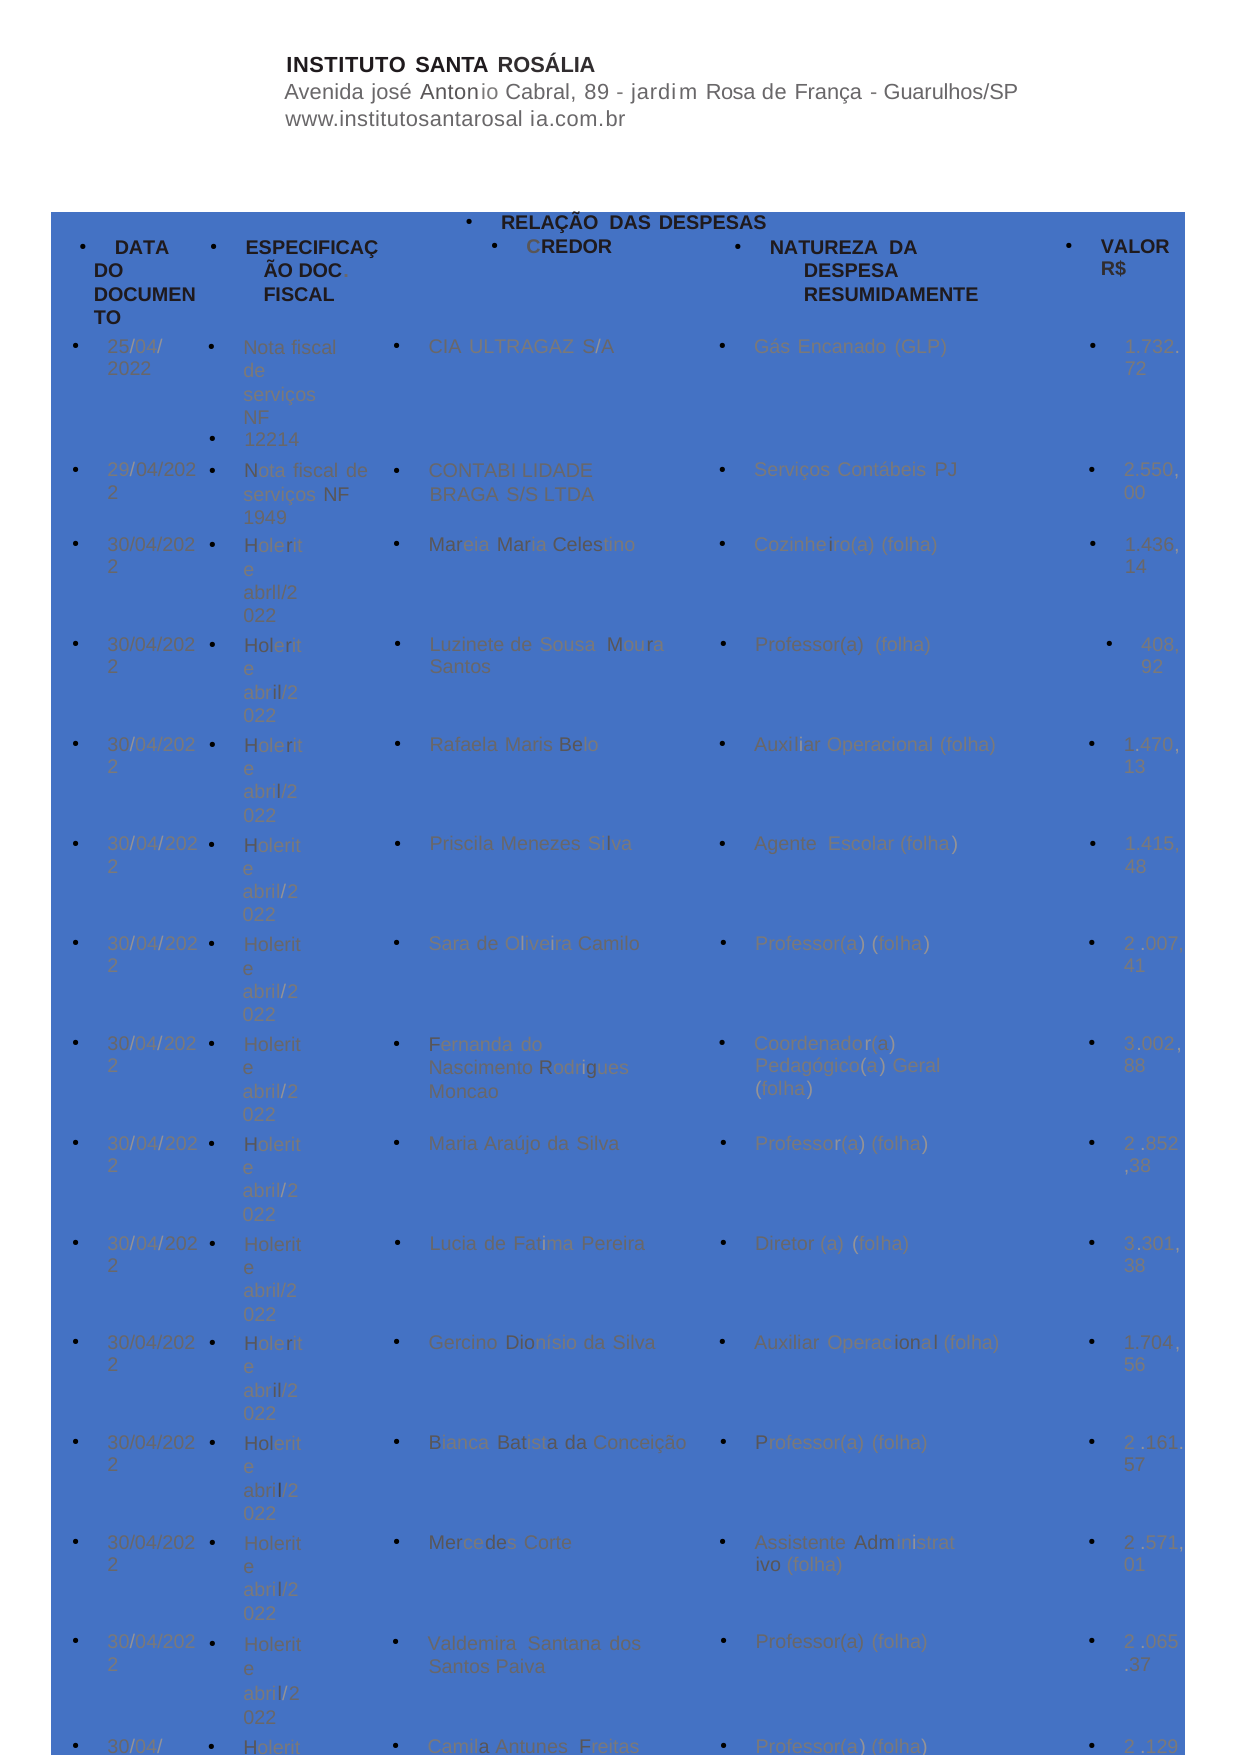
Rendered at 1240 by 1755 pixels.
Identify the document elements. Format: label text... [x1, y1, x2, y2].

table_cell 2 .129 .11 [1011, 1735, 1185, 1755]
table_cell Gás Encanado (GLP) [715, 335, 1011, 459]
table_cell 1.415,48 [1011, 833, 1185, 933]
table_cell Sara de Oliveira Camilo [389, 933, 715, 1032]
table_cell Serviços Contábeis PJ [715, 459, 1011, 534]
table_cell VALOR R$ [1011, 236, 1185, 335]
table_cell Rafaela Maris Belo [389, 733, 715, 833]
table_cell 3.301,38 [1011, 1232, 1185, 1332]
table_cell 2 .571,01 [1011, 1531, 1185, 1631]
table_cell Professor(a) (folha) [715, 1132, 1011, 1232]
table_cell 30/04/2022 [51, 833, 203, 933]
table_cell 30/04/2022 [51, 1332, 203, 1431]
table_cell 1.436,14 [1011, 534, 1185, 633]
table_cell Mercedes Corte [389, 1531, 715, 1631]
table_cell CREDOR [389, 236, 715, 335]
table_cell Holerite abril/2022 [203, 1332, 389, 1431]
table_cell 30/04/ 2022 [51, 1735, 203, 1755]
table_cell Holerite abril/2022 [203, 733, 389, 833]
table_cell Holerite abril/2022 [203, 1735, 389, 1755]
table_cell 25/04/ 2022 [51, 335, 203, 459]
table_cell NATUREZA DA DESPESA RESUMIDAMENTE [715, 236, 1011, 335]
table_cell Agente Escolar (folha) [715, 833, 1011, 933]
table_cell Holerite abril/2022 [203, 1431, 389, 1531]
table_cell 1.470,13 [1011, 733, 1185, 833]
table_cell Holerite abril/2022 [203, 1132, 389, 1232]
table_cell 30/04/2022 [51, 1232, 203, 1332]
table_cell Professor(a) (folha) [715, 633, 1011, 733]
table_cell 2 .065 .37 [1011, 1631, 1185, 1735]
table_cell 2.550,00 [1011, 459, 1185, 534]
table_cell 30/04/2022 [51, 1132, 203, 1232]
table_cell Assistente Administrat ivo (folha) [715, 1531, 1011, 1631]
table_cell Bianca Batista da Conceição [389, 1431, 715, 1531]
table_cell Gercino Dionísio da Silva [389, 1332, 715, 1431]
table_cell Luzinete de Sousa Moura Santos [389, 633, 715, 733]
table_cell Holerite abril/2022 [203, 633, 389, 733]
table_cell Priscila Menezes Silva [389, 833, 715, 933]
table_cell Holerite abril/2022 [203, 833, 389, 933]
table_cell 3.002,88 [1011, 1032, 1185, 1132]
table_cell 2 .161.57 [1011, 1431, 1185, 1531]
table_cell Nota fiscal de serviços NF 12214 [203, 335, 389, 459]
table_cell Diretor (a) (folha) [715, 1232, 1011, 1332]
table_cell 29/04/2022 [51, 459, 203, 534]
table_cell 30/04/2022 [51, 1431, 203, 1531]
table_cell Holerite abril/2022 [203, 1531, 389, 1631]
table_cell Professor(a) (folha) [715, 1735, 1011, 1755]
table_cell Holerite abril/2022 [203, 1032, 389, 1132]
table_header RELAÇÃO DAS DESPESAS [51, 212, 1185, 236]
table_cell ESPECIFICAÇÃO DOC. FISCAL [203, 236, 389, 335]
table_cell 30/04/2022 [51, 1531, 203, 1631]
table_cell 1.704,56 [1011, 1332, 1185, 1431]
table_cell Holerite abril/2022 [203, 933, 389, 1032]
table_cell Professor(a) (folha) [715, 1431, 1011, 1531]
table_cell 30/04/2022 [51, 534, 203, 633]
table_cell Holerite abrll/2022 [203, 534, 389, 633]
table_cell 1.732.72 [1011, 335, 1185, 459]
table_cell Professor(a) (folha) [715, 933, 1011, 1032]
table_cell Fernanda do Nascimento Rodrigues Moncao [389, 1032, 715, 1132]
table_cell DATA DO DOCUMENTO [51, 236, 203, 335]
table_cell Auxiliar Operacional (folha) [715, 733, 1011, 833]
table_cell 30/04/2022 [51, 933, 203, 1032]
table_cell Nota fiscal de serviços NF 1949 [203, 459, 389, 534]
table_cell Maria Araújo da Silva [389, 1132, 715, 1232]
table_cell Auxiliar Operacional (folha) [715, 1332, 1011, 1431]
table_cell Coordenador(a) Pedagógico(a) Geral (folha) [715, 1032, 1011, 1132]
table_cell Holerite abril/2022 [203, 1631, 389, 1735]
text_box INSTITUTO SANTA ROSÁLIA Avenida josé Antonio Cabral, 89 - jardim Rosa de França - Guarulhos/SP www.institutosantarosal ia.com.br [282, 50, 1031, 132]
table_cell 30/04/2022 [51, 733, 203, 833]
table_cell Mareia Maria Celestino [389, 534, 715, 633]
table_cell 408,92 [1011, 633, 1185, 733]
table_cell Valdemira Santana dos Santos Paiva [389, 1631, 715, 1735]
table_cell 30/04/2022 [51, 1032, 203, 1132]
table_cell CIA ULTRAGAZ S/A [389, 335, 715, 459]
table_cell Holerite abril/2022 [203, 1232, 389, 1332]
table_cell Camila Antunes Freitas [389, 1735, 715, 1755]
table_cell CONTABI LIDADE BRAGA S/S LTDA [389, 459, 715, 534]
table_cell 2 .007,41 [1011, 933, 1185, 1032]
table_cell 30/04/2022 [51, 1631, 203, 1735]
table_cell 30/04/2022 [51, 633, 203, 733]
table_cell Lucia de Fatima Pereira [389, 1232, 715, 1332]
table_cell Professor(a) (folha) [715, 1631, 1011, 1735]
table_cell Cozinheiro(a) (folha) [715, 534, 1011, 633]
table_cell 2 .852,38 [1011, 1132, 1185, 1232]
